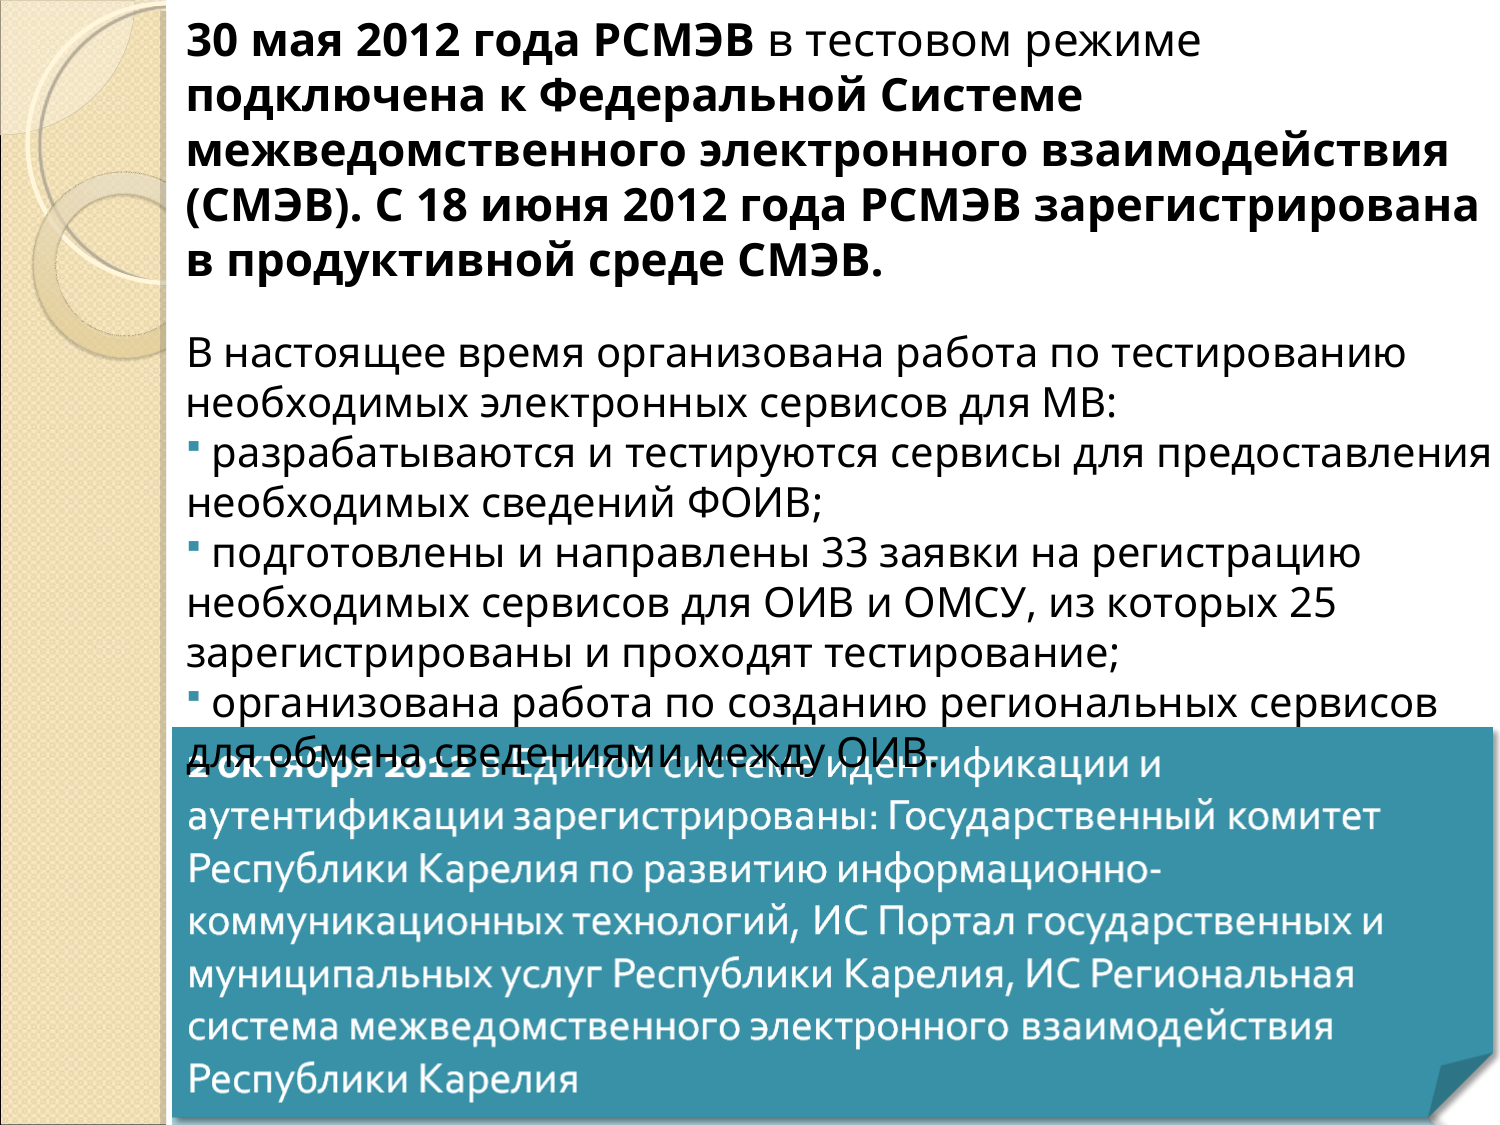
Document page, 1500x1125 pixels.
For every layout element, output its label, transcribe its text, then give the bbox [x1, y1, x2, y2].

text_box 30 мая 2012 года РСМЭВ в тестовом режиме подключена к Федеральной Системе межведомственного электронного взаимодействия (СМЭВ). С 18 июня 2012 года РСМЭВ зарегистрирована в продуктивной среде СМЭВ. В настоящее время организована работа по тестированию необходимых электронных сервисов для МВ: разрабатываются и тестируются сервисы для предоставления необходимых сведений ФОИВ; подготовлены и направлены 33 заявки на регистрацию необходимых сервисов для ОИВ и ОМСУ, из которых 25 зарегистрированы и проходят тестирование; организована работа по созданию региональных сервисов для обмена сведениями между ОИВ. [148, 0, 1500, 629]
picture [0, 13, 1500, 1125]
picture [136, 0, 148, 4]
